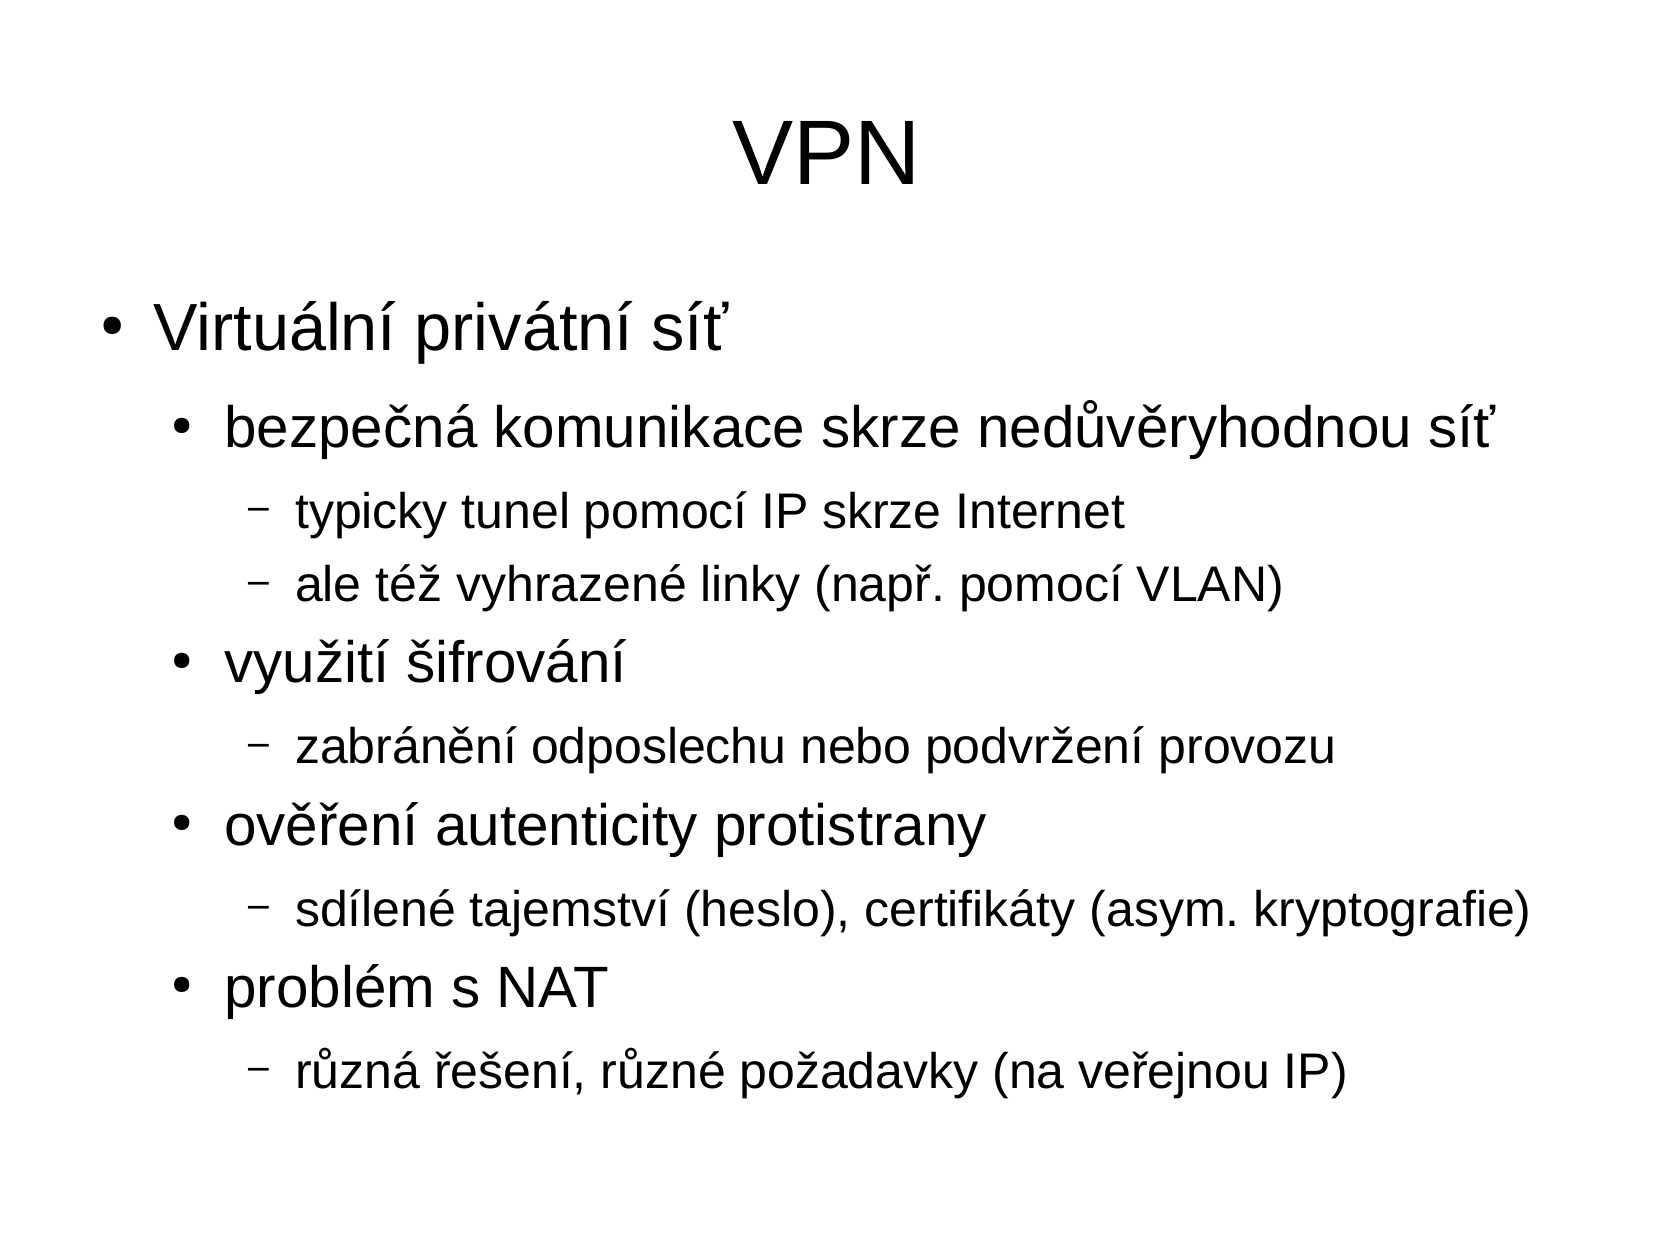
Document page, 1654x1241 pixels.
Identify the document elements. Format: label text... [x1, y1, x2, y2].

title VPN [82, 49, 1571, 257]
list Virtuální privátní síť bezpečná komunikace skrze nedůvěryhodnou síť typicky tunel pomocí IP skrze Internet ale též vyhrazené linky (např. pomocí VLAN) využití šifrování zabránění odposlechu nebo podvržení provozu ověření autenticity protistrany sdílené tajemství (heslo), certifikáty (asym. kryptografie) problém s NAT různá řešení, různé požadavky (na veřejnou IP) [82, 290, 1571, 1099]
